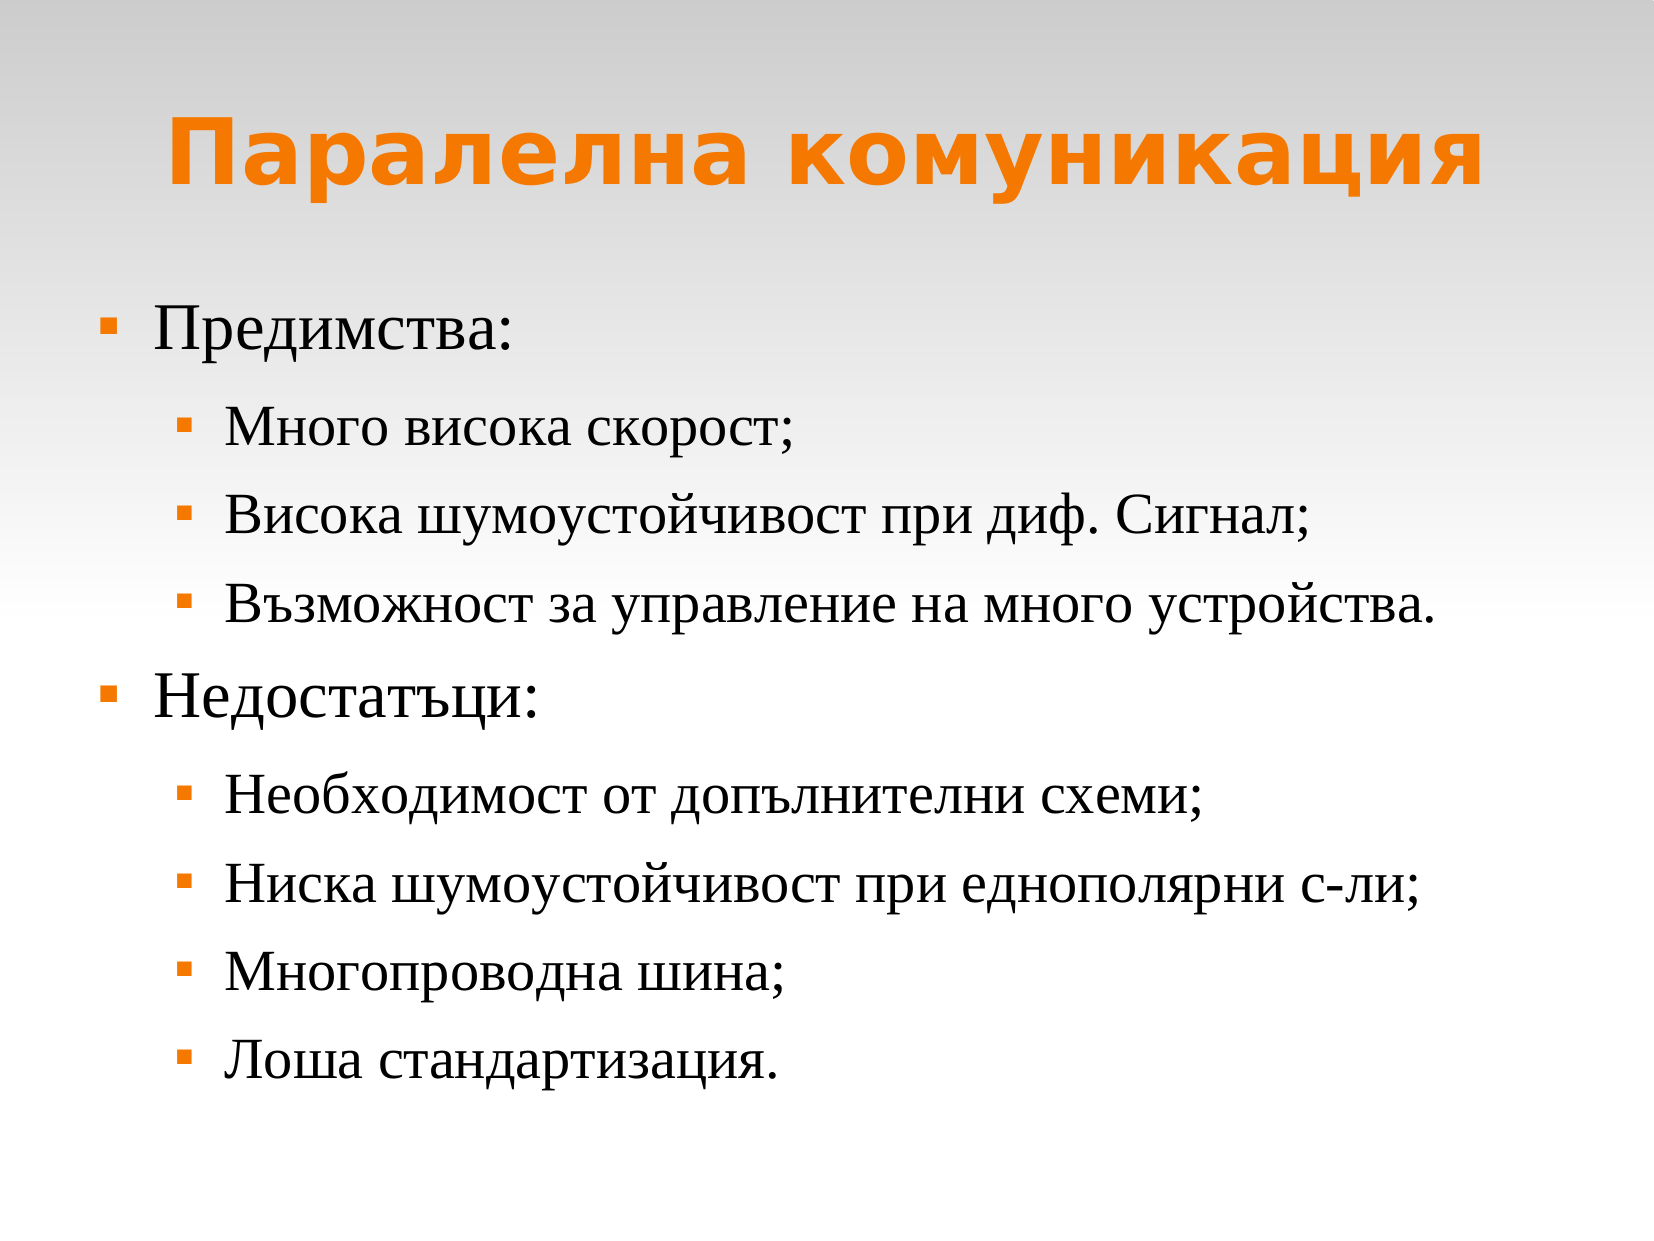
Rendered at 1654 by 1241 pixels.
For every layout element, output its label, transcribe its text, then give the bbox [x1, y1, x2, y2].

list Предимства: Много висока скорост; Висока шумоустойчивост при диф. Сигнал; Възможност за управление на много устройства. Недостатъци: Необходимост от допълнителни схеми; Ниска шумоустойчивост при еднополярни с-ли; Многопроводна шина; Лоша стандартизация. [82, 290, 1571, 1147]
title Паралелна комуникация [82, 56, 1571, 250]
